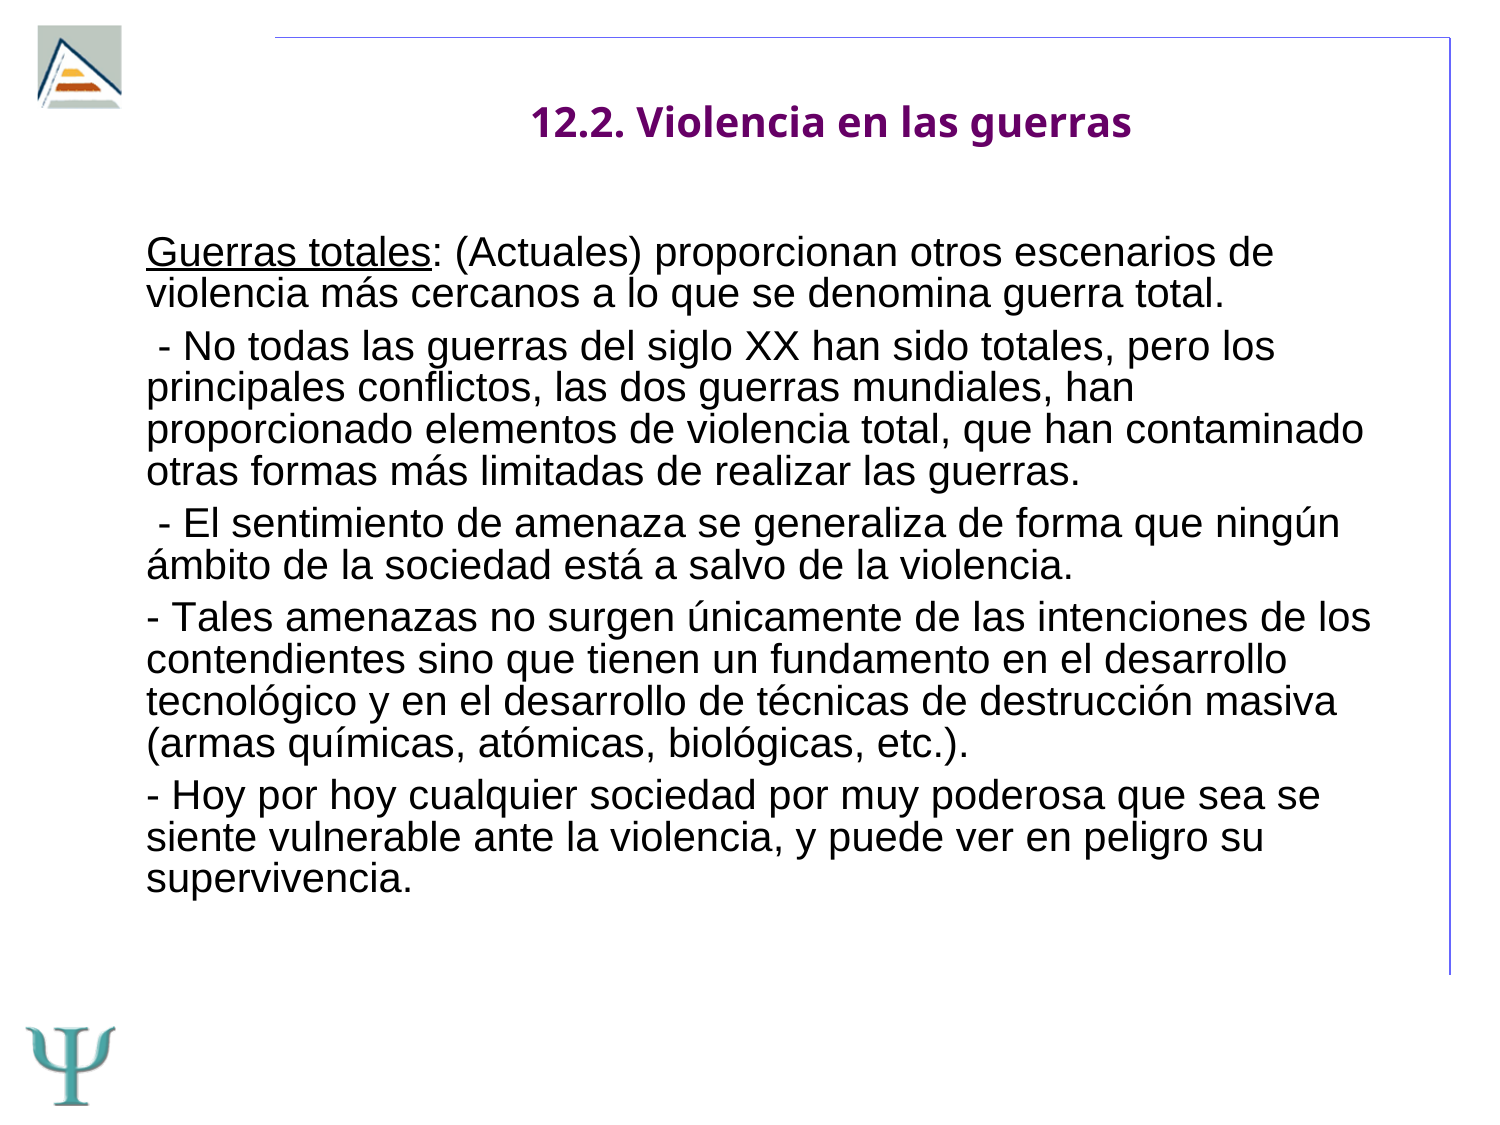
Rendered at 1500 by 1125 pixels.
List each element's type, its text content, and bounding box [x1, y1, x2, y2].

list Guerras totales: (Actuales) proporcionan otros escenarios de violencia más cercanos a lo que se denomina guerra total. - No todas las guerras del siglo XX han sido totales, pero los principales conflictos, las dos guerras mundiales, han proporcionado elementos de violencia total, que han contaminado otras formas más limitadas de realizar las guerras. - El sentimiento de amenaza se generaliza de forma que ningún ámbito de la sociedad está a salvo de la violencia. - Tales amenazas no surgen únicamente de las intenciones de los contendientes sino que tienen un fundamento en el desarrollo tecnológico y en el desarrollo de técnicas de destrucción masiva (armas químicas, atómicas, biológicas, etc.). - Hoy por hoy cualquier sociedad por muy poderosa que sea se siente vulnerable ante la violencia, y puede ver en peligro su supervivencia. [75, 224, 1426, 1125]
title 12.2. Violencia en las guerras [262, 74, 1401, 168]
picture [37, 24, 122, 109]
picture [24, 1024, 75, 1106]
